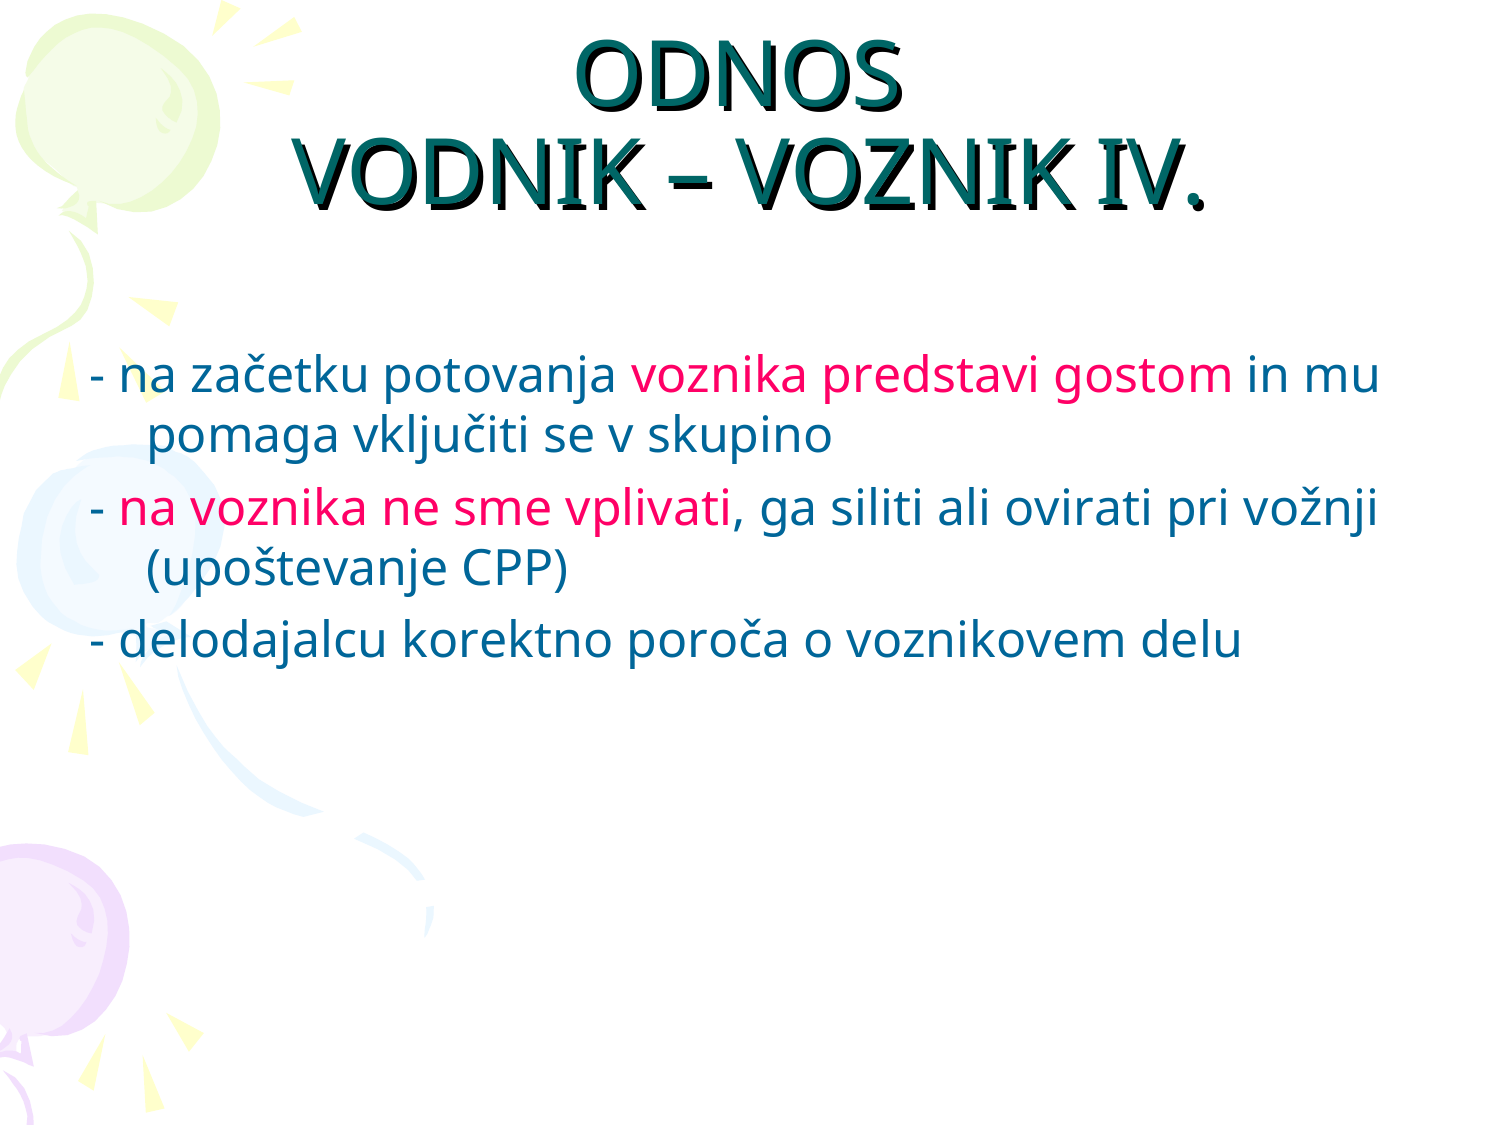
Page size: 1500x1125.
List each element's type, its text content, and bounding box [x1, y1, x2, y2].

title ODNOS VODNIK – VOZNIK IV. [72, 16, 1426, 233]
list - na začetku potovanja voznika predstavi gostom in mu pomaga vključiti se v skupino - na voznika ne sme vplivati, ga siliti ali ovirati pri vožnji (upoštevanje CPP) - delodajalcu korektno poroča o voznikovem delu [75, 262, 1426, 994]
